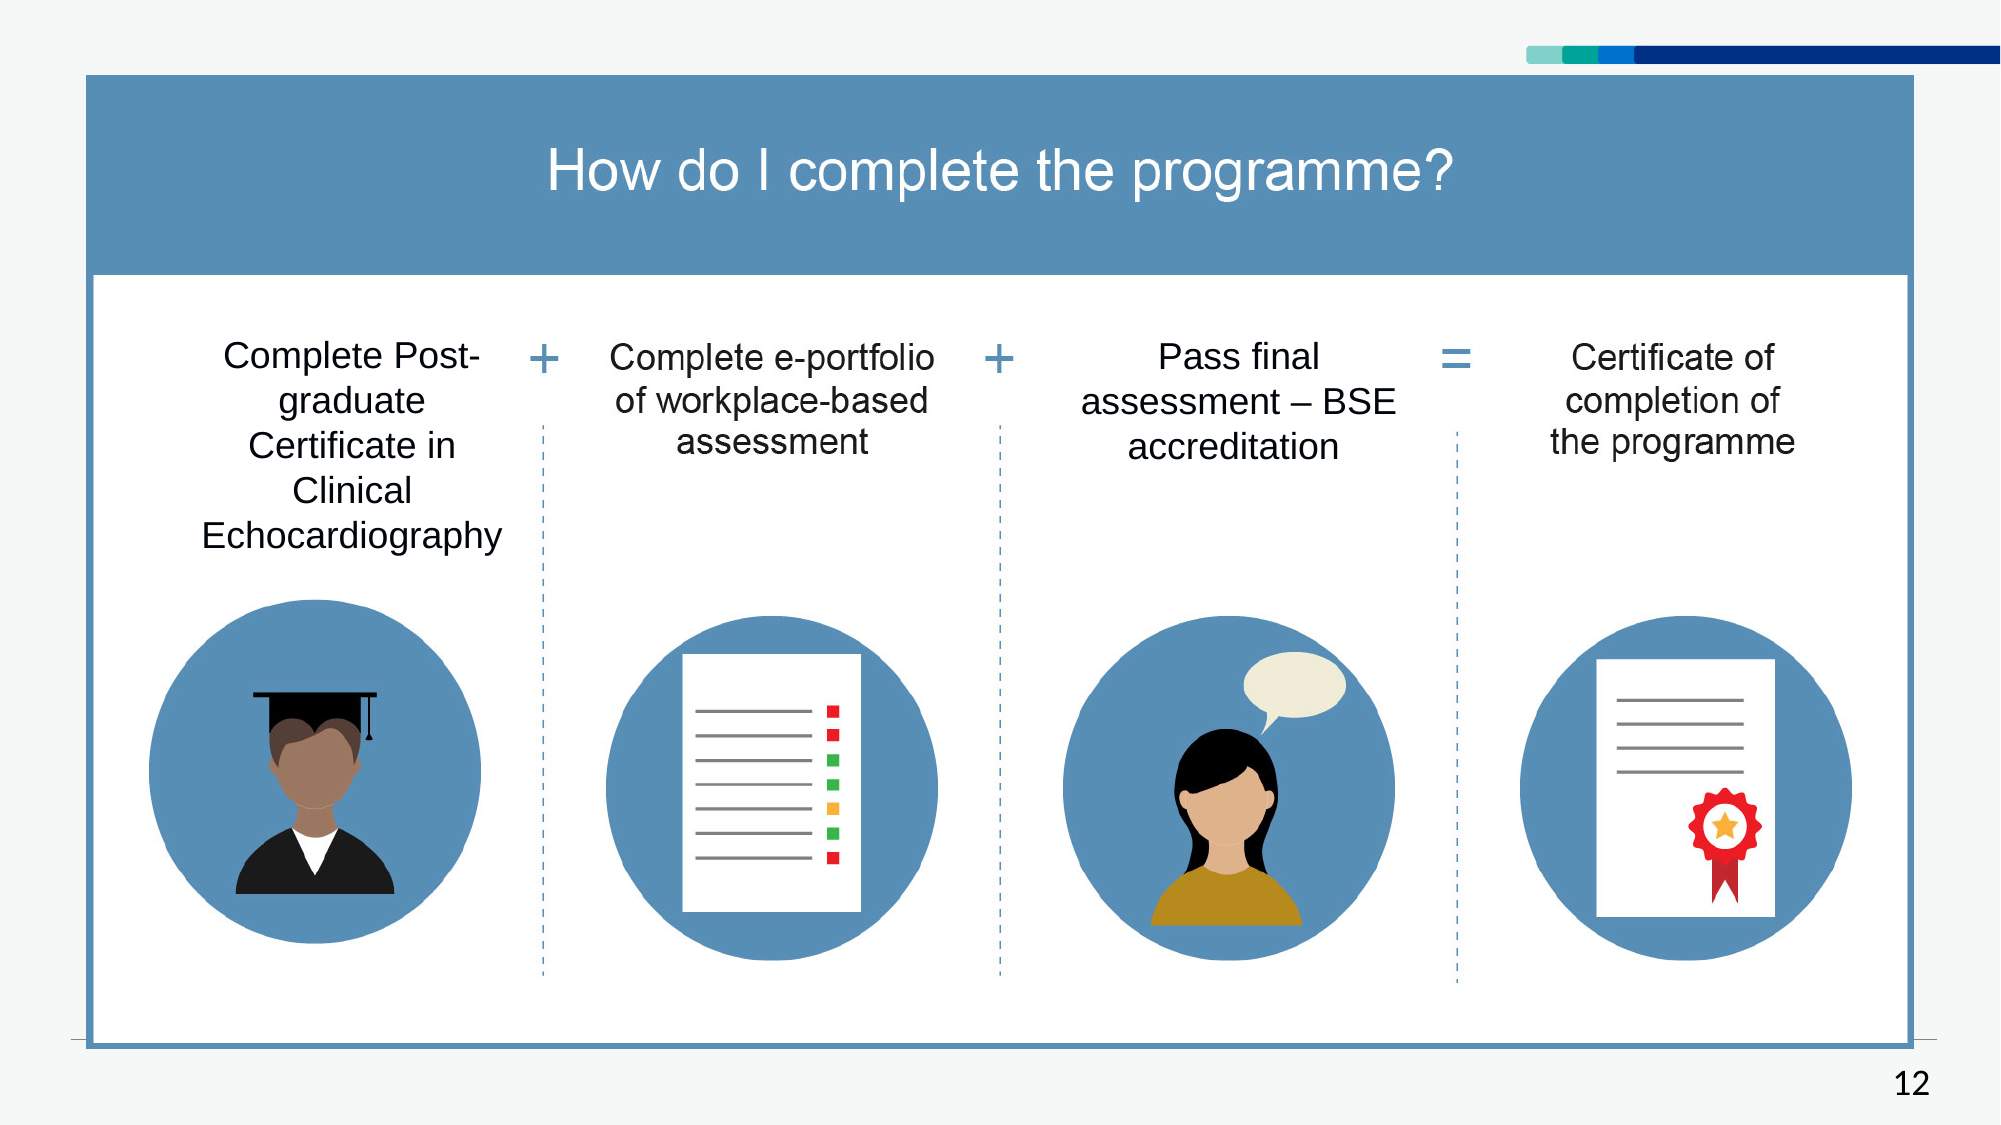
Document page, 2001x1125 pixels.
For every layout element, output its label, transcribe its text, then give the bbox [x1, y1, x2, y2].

text_box Complete Post-graduate Certificate in Clinical Echocardiography [177, 323, 527, 566]
text_box Pass final assessment – BSE accreditation [1064, 325, 1414, 477]
picture [86, 76, 1914, 1049]
